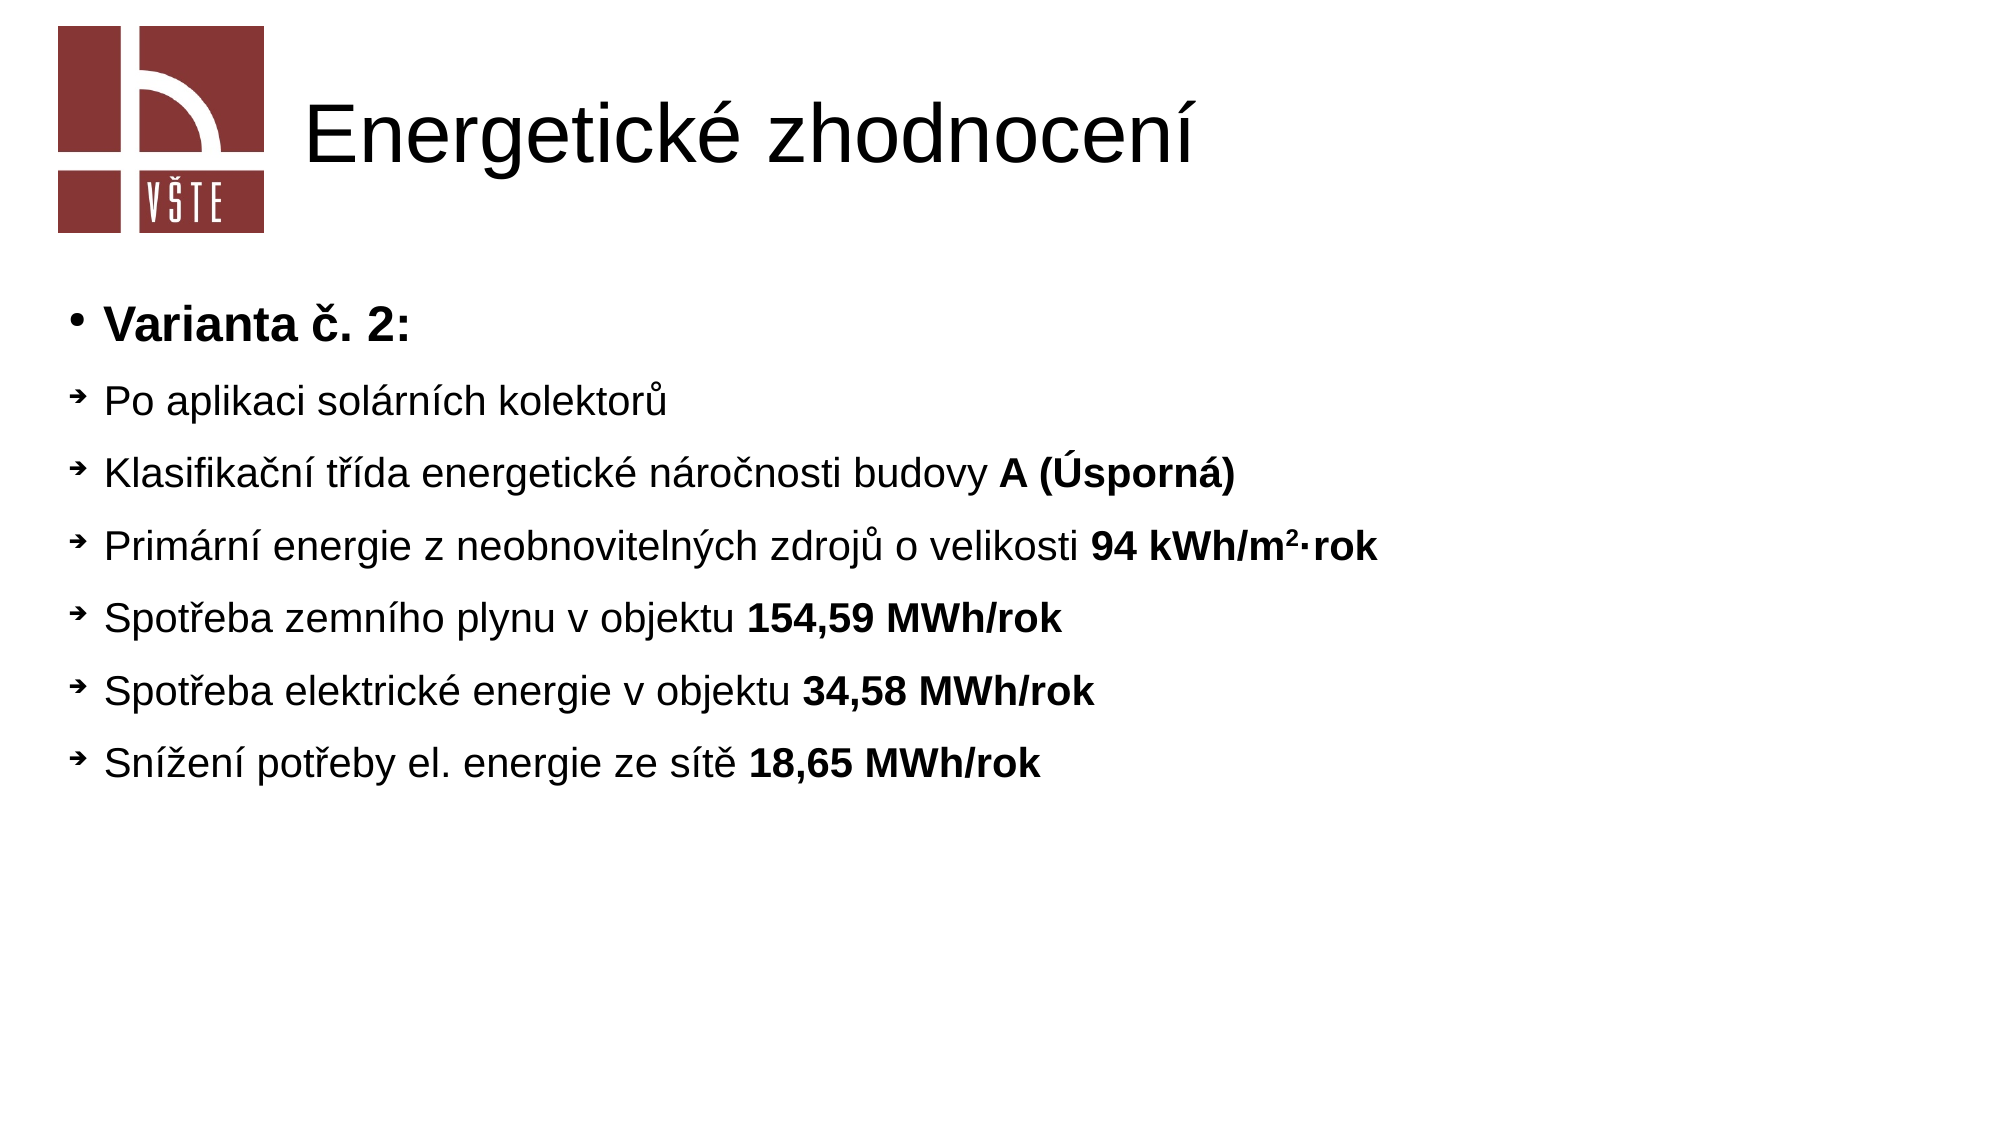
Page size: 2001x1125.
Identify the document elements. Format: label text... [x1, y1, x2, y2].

picture [58, 26, 264, 233]
text_box Varianta č. 2: Po aplikaci solárních kolektorů Klasifikační třída energetické náročnosti budovy A (Úsporná) Primární energie z neobnovitelných zdrojů o velikosti 94 kWh/m2·rok Spotřeba zemního plynu v objektu 154,59 MWh/rok Spotřeba elektrické energie v objektu 34,58 MWh/rok Snížení potřeby el. energie ze sítě 18,65 MWh/rok [53, 271, 1796, 1063]
text_box Energetické zhodnocení [288, 26, 1950, 245]
